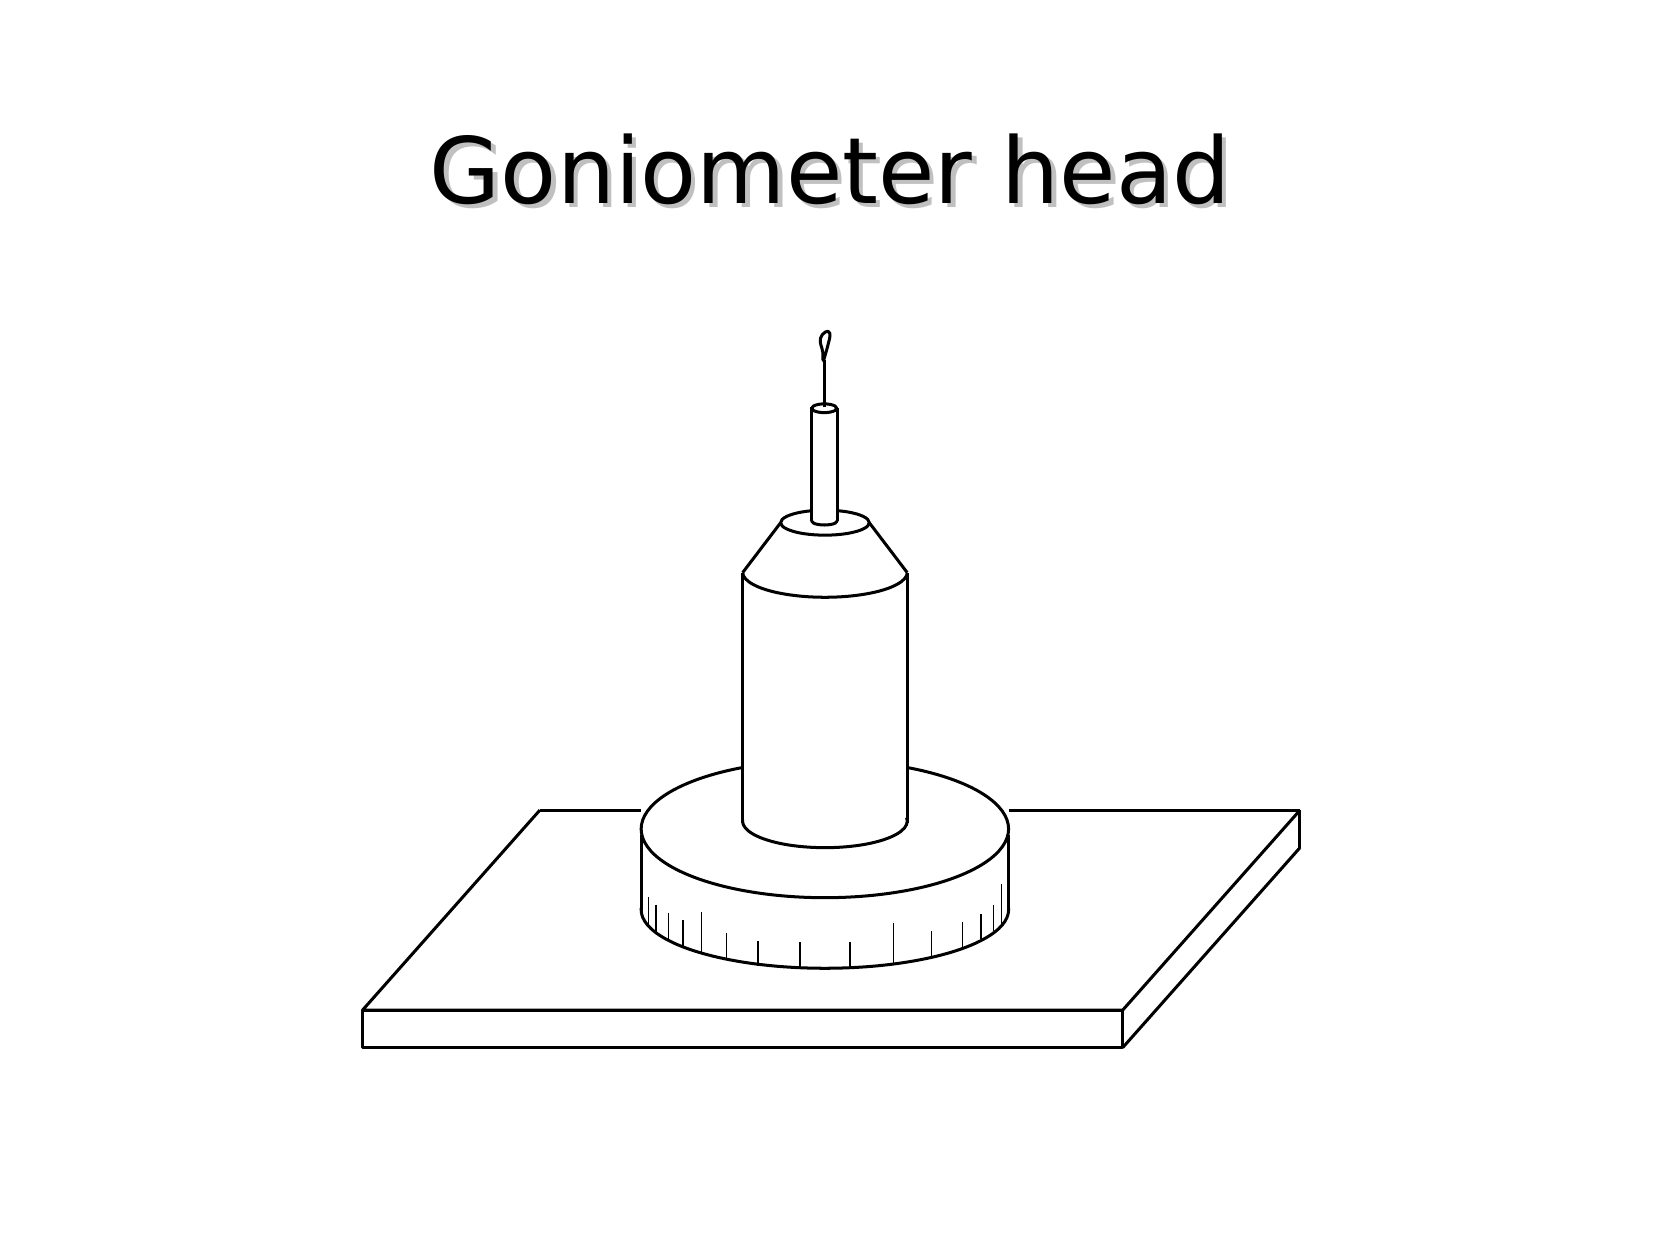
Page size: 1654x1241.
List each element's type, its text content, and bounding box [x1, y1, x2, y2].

text_box [744, 572, 906, 811]
text_box [812, 403, 837, 520]
title Goniometer head [124, 67, 1537, 275]
